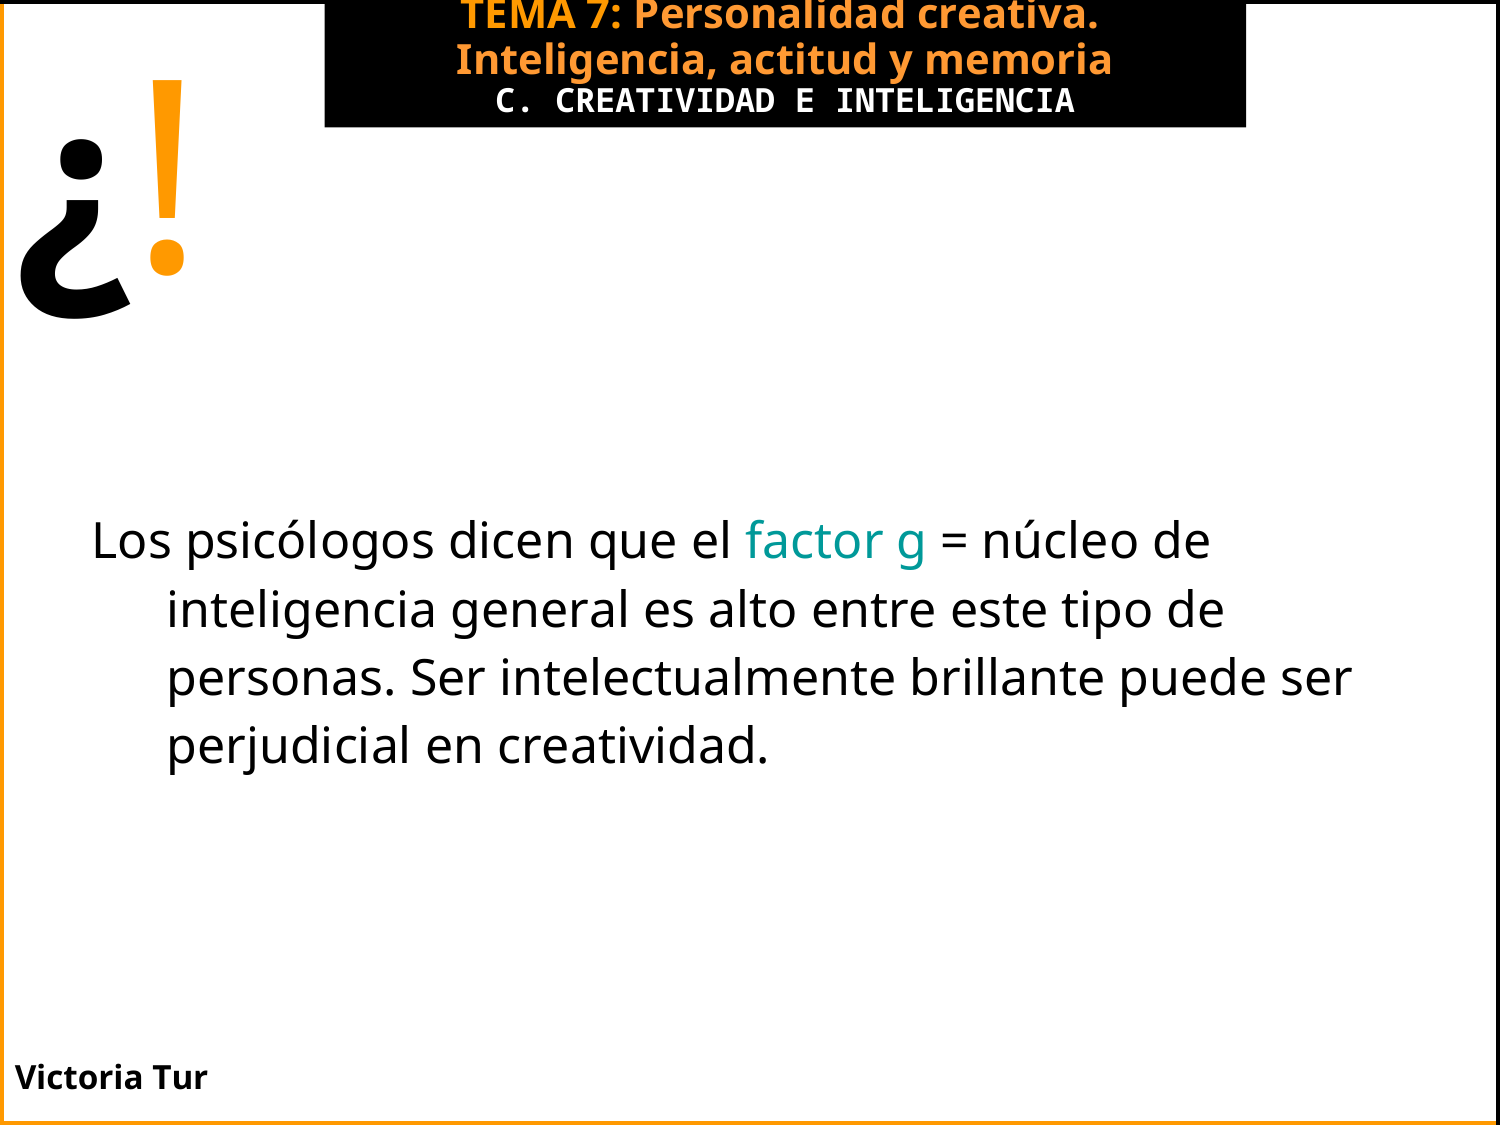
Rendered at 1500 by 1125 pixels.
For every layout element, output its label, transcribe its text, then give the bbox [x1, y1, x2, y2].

list Los psicólogos dicen que el factor g = núcleo de inteligencia general es alto entre este tipo de personas. Ser intelectualmente brillante puede ser perjudicial en creatividad. [76, 255, 1427, 998]
title [75, 45, 1426, 233]
